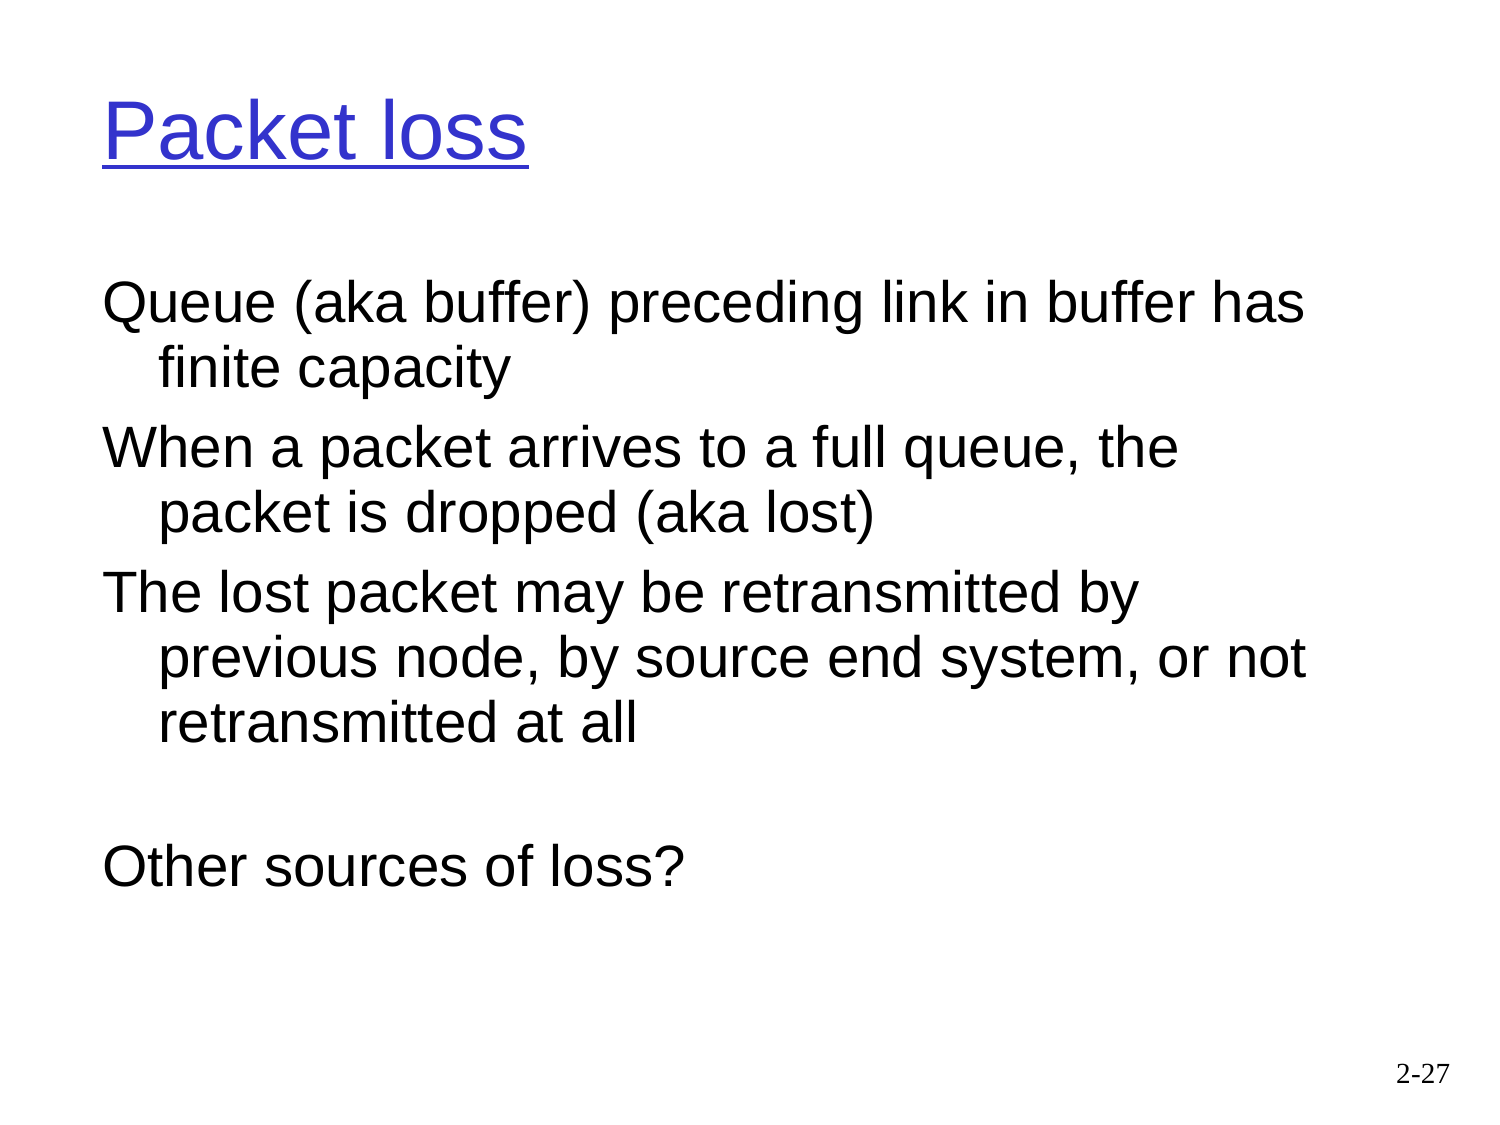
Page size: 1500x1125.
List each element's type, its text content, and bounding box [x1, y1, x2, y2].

title Packet loss [87, 37, 1363, 225]
list Queue (aka buffer) preceding link in buffer has finite capacity When a packet arrives to a full queue, the packet is dropped (aka lost) The lost packet may be retransmitted by previous node, by source end system, or not retransmitted at all Other sources of loss? [87, 262, 1363, 1026]
